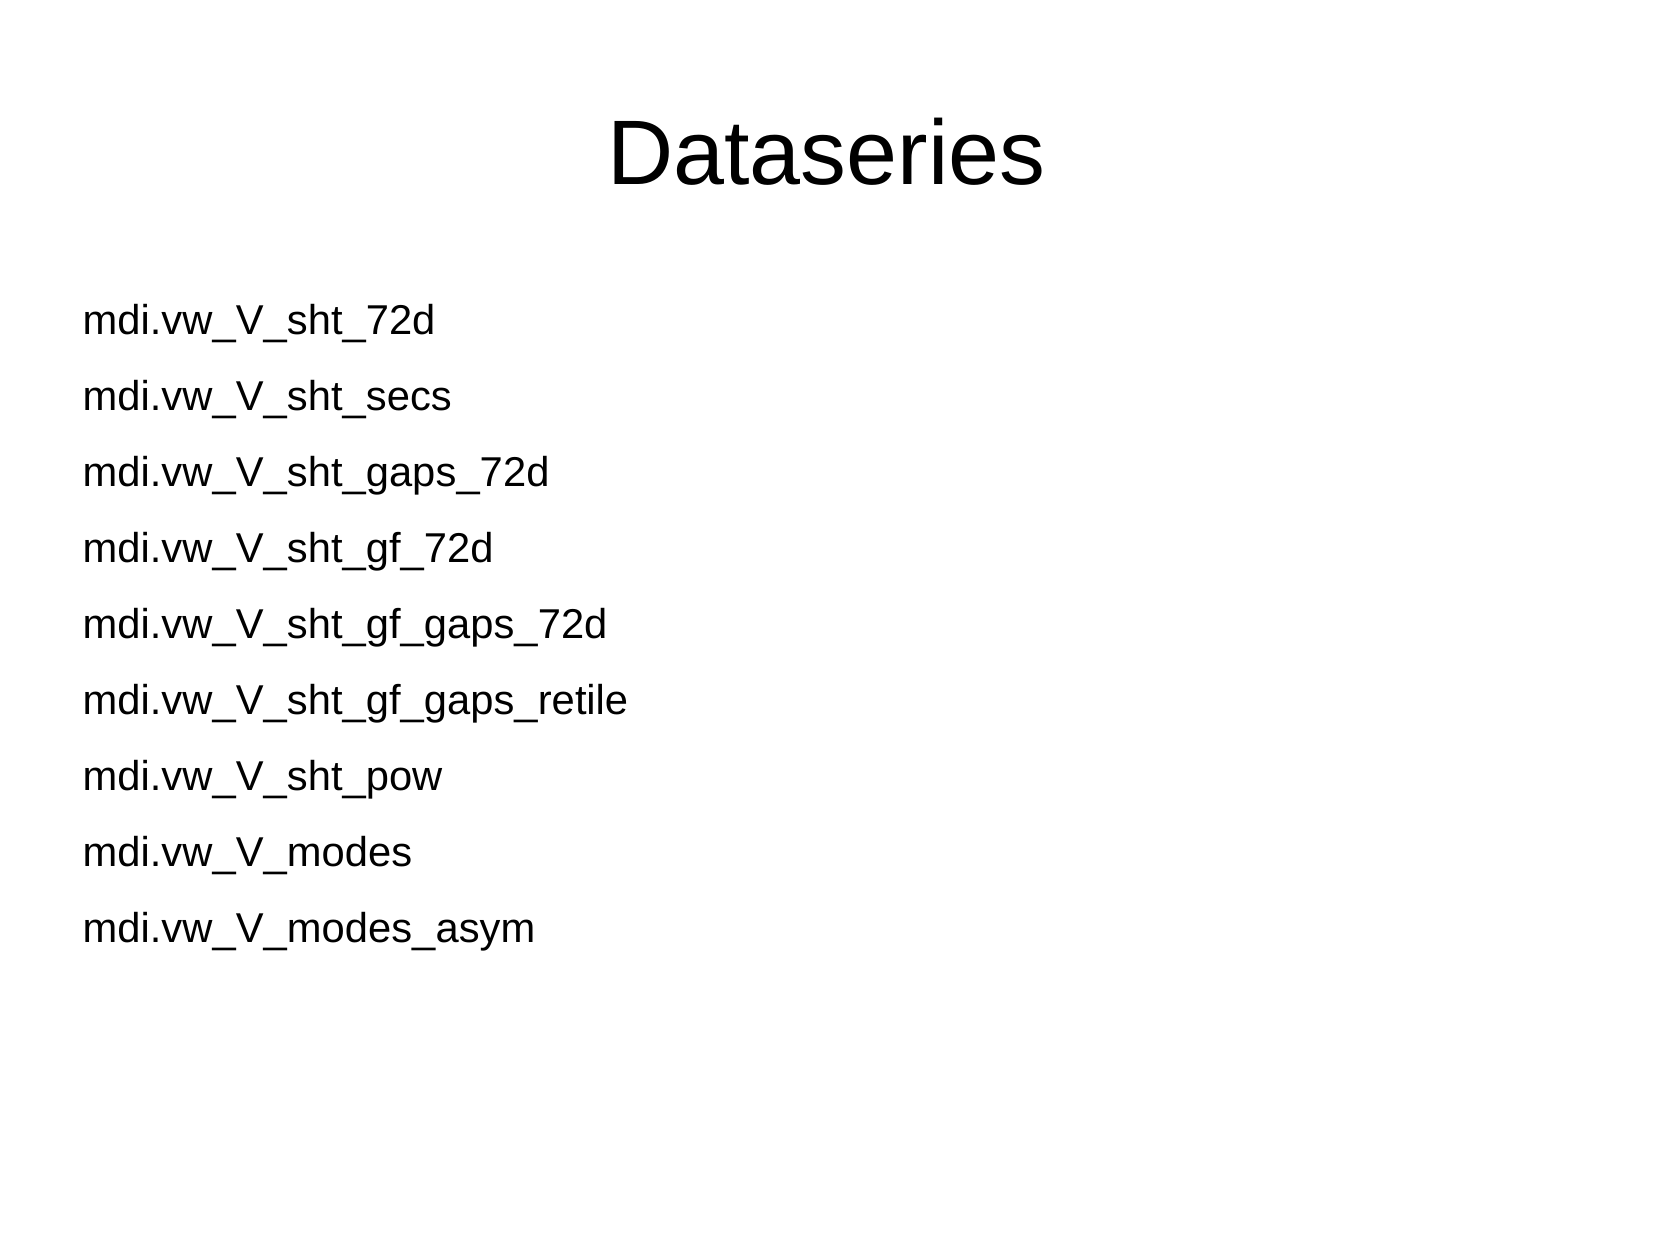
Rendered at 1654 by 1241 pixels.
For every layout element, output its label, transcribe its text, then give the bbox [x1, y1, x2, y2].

title Dataseries [82, 49, 1571, 225]
list mdi.vw_V_sht_72d mdi.vw_V_sht_secs mdi.vw_V_sht_gaps_72d mdi.vw_V_sht_gf_72d mdi.vw_V_sht_gf_gaps_72d mdi.vw_V_sht_gf_gaps_retile mdi.vw_V_sht_pow mdi.vw_V_modes mdi.vw_V_modes_asym [82, 225, 1571, 1186]
